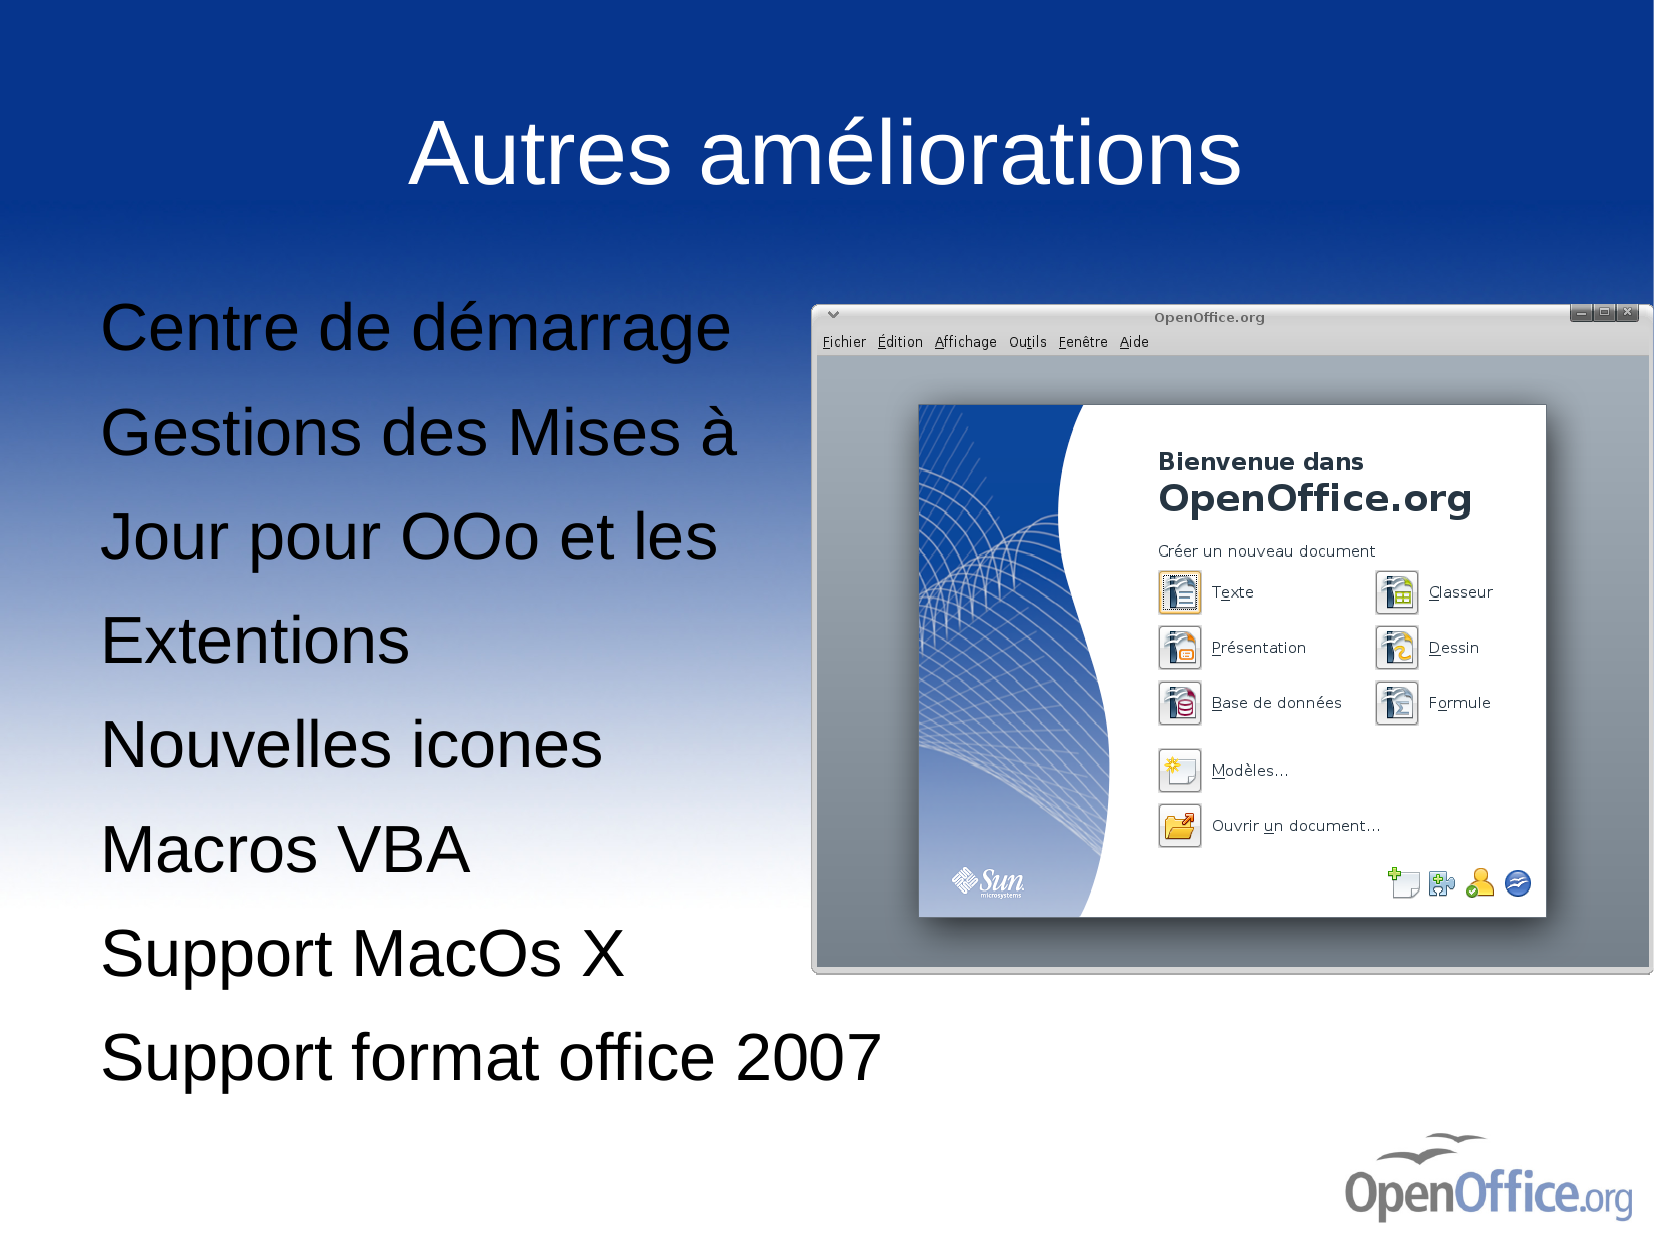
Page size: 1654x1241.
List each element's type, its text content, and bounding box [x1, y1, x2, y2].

title Autres améliorations [82, 49, 1571, 257]
list Centre de démarrage Gestions des Mises à Jour pour OOo et les Extentions Nouvelles icones Macros VBA Support MacOs X Support format office 2007 [82, 290, 1571, 1200]
picture [0, 0, 1654, 1241]
